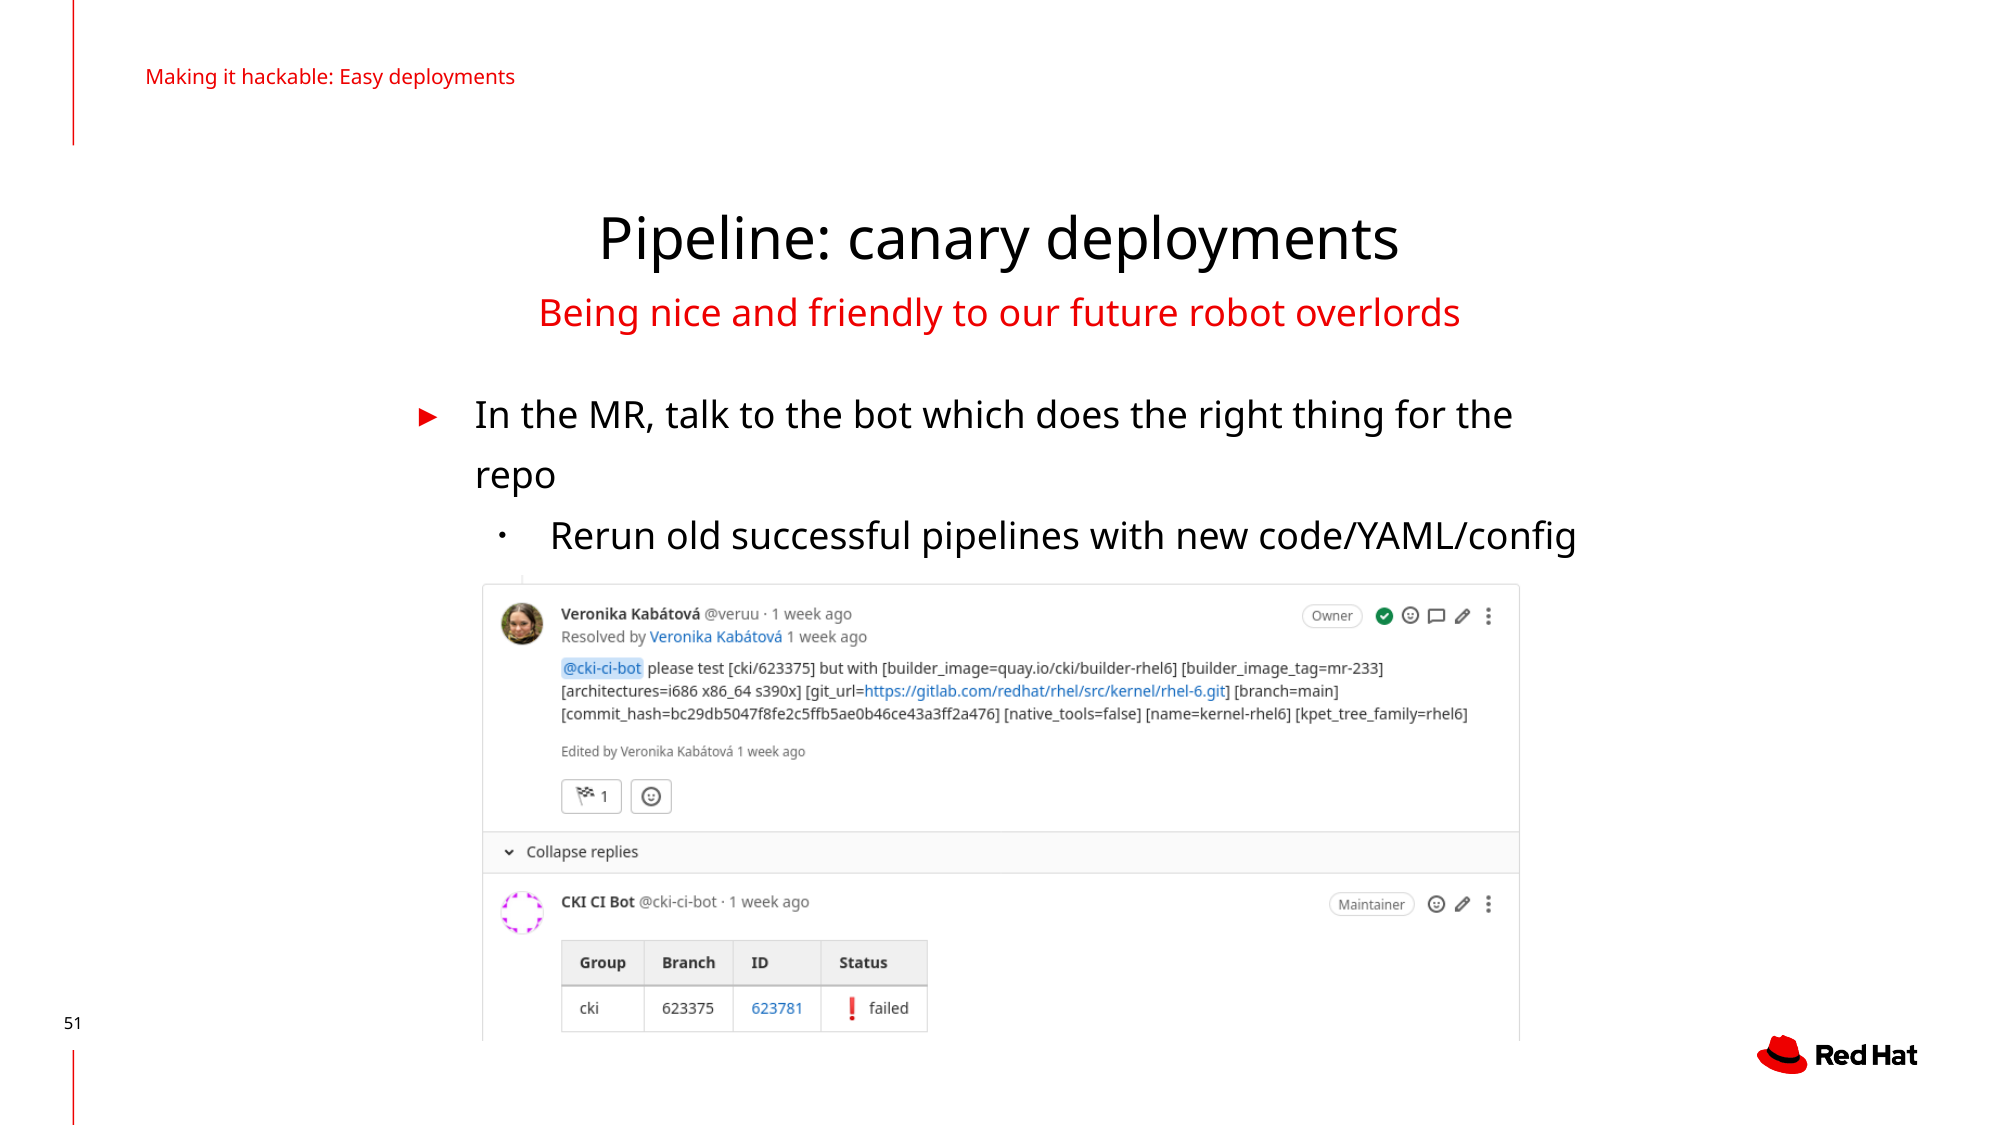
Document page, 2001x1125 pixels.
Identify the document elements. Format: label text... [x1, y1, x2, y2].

slide_number <number> [13, 1012, 134, 1036]
subtitle Making it hackable: Easy deployments [73, 9, 919, 143]
subtitle Being nice and friendly to our future robot overlords [145, 271, 1855, 320]
picture [468, 575, 1532, 1041]
picture [1757, 1035, 1918, 1074]
title Pipeline: canary deployments [145, 180, 1855, 271]
list In the MR, talk to the bot which does the right thing for the repo Rerun old successful pipelines with new code/YAML/config Tagged so they do not cause user-visible effects [399, 375, 1600, 975]
